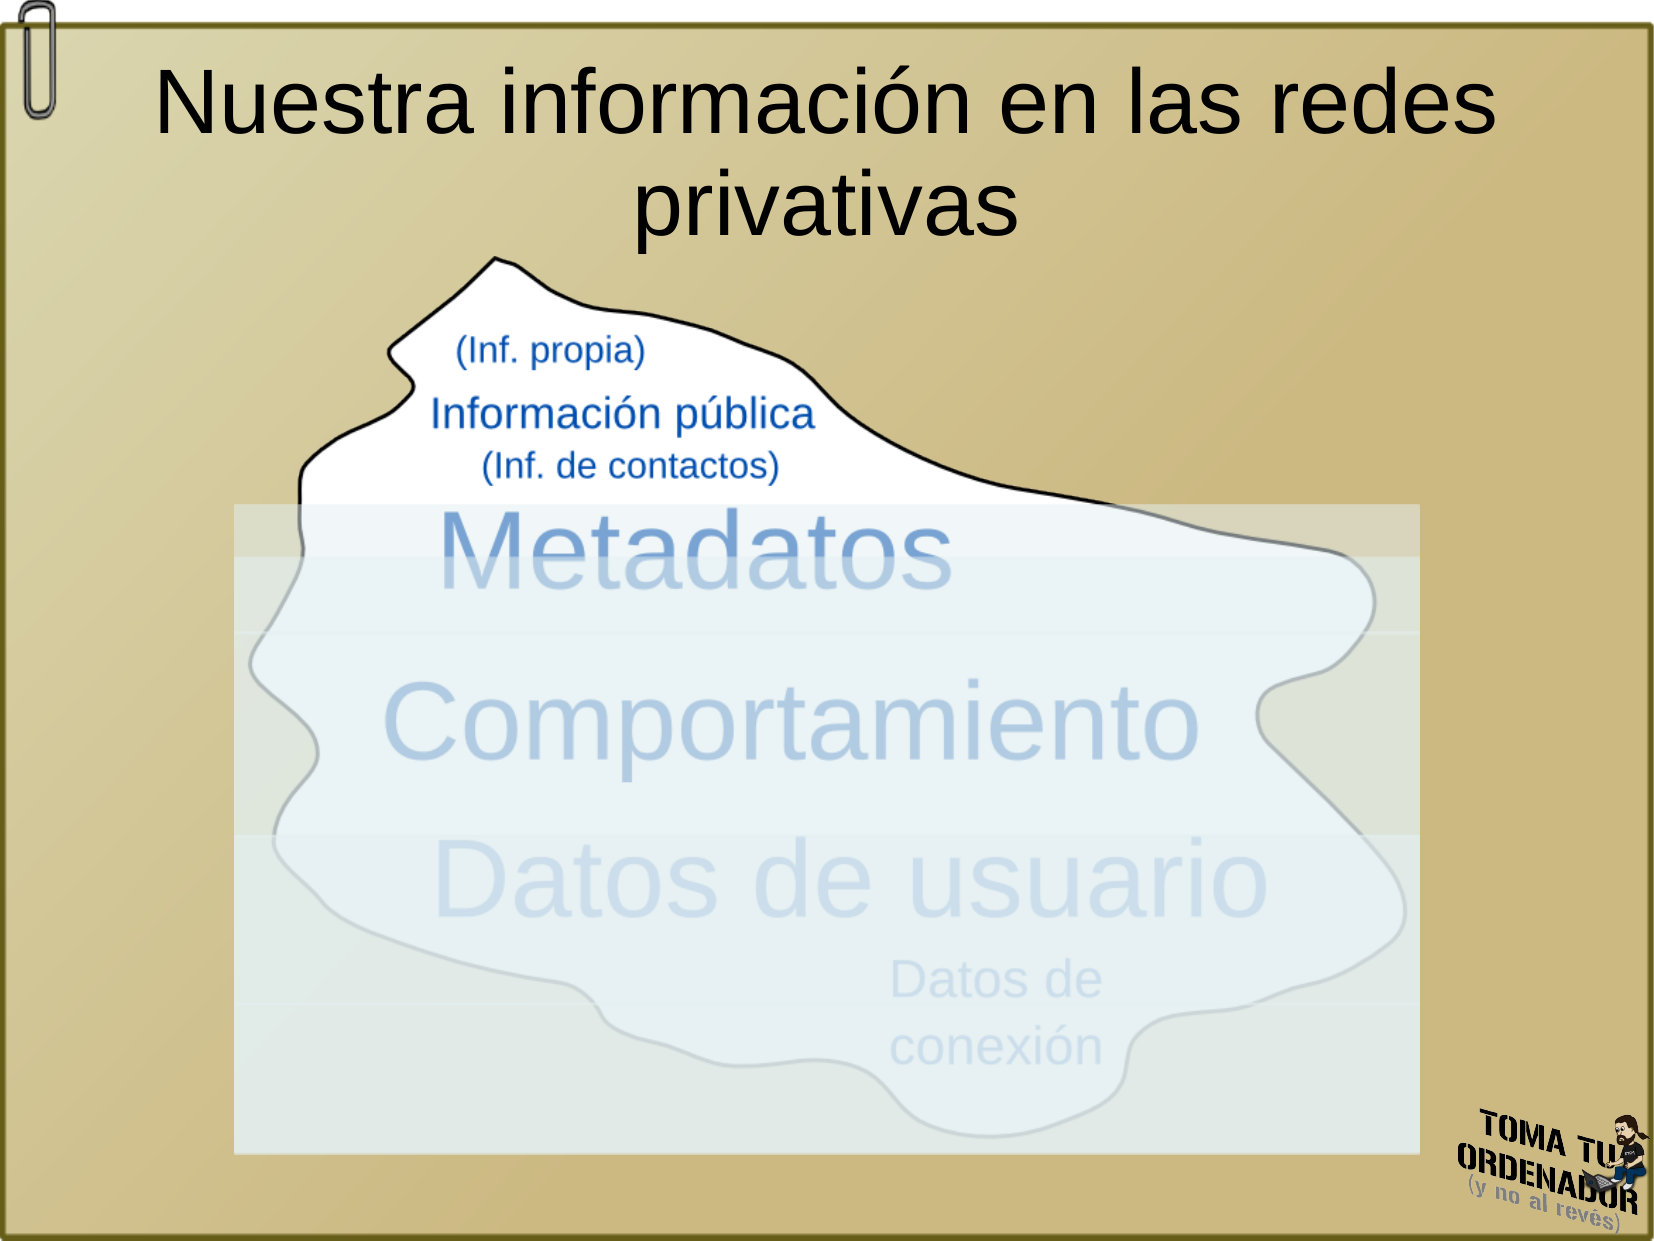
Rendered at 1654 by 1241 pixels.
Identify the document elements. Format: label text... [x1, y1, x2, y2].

picture [0, 0, 1654, 1241]
title Nuestra información en las redes privativas [82, 49, 1571, 257]
